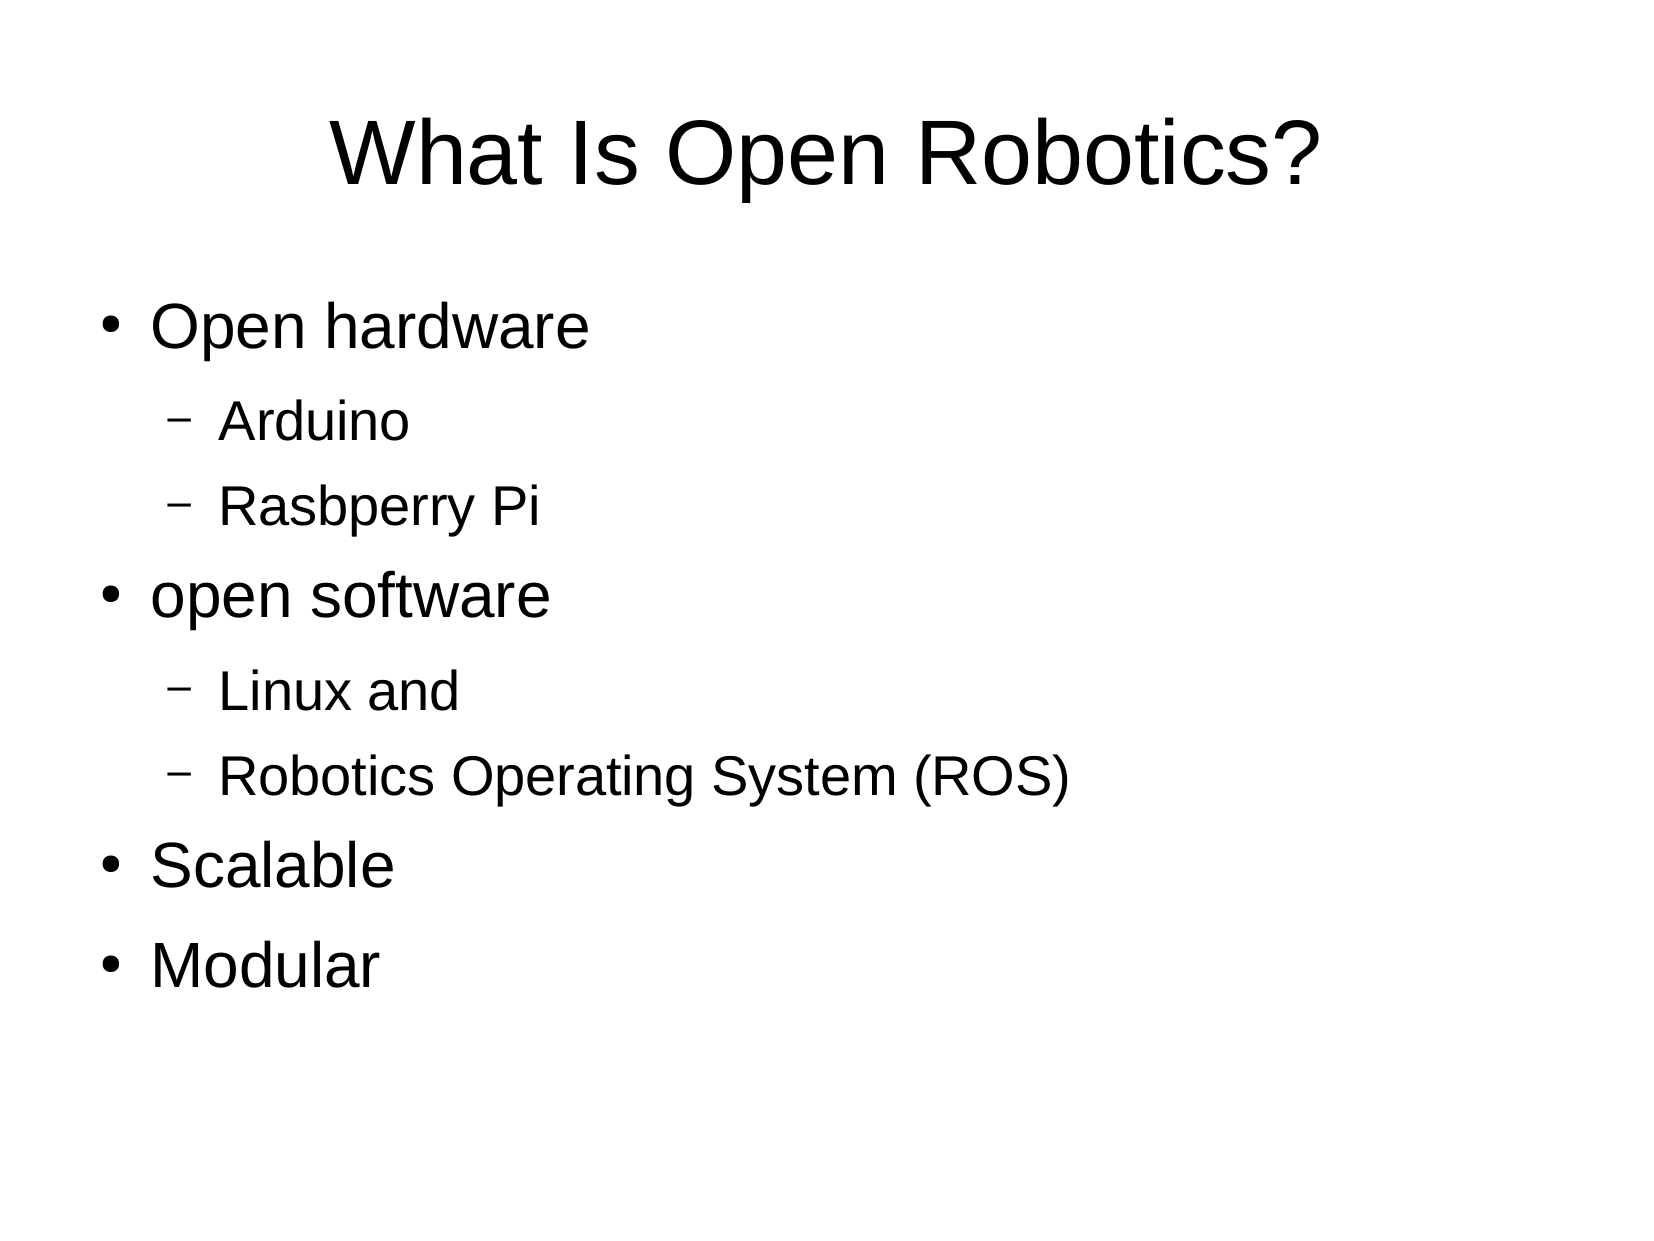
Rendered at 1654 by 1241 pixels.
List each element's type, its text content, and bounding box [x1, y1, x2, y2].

title What Is Open Robotics? [82, 49, 1571, 257]
list Open hardware Arduino Rasbperry Pi open software Linux and Robotics Operating System (ROS) Scalable Modular [82, 290, 1538, 1010]
